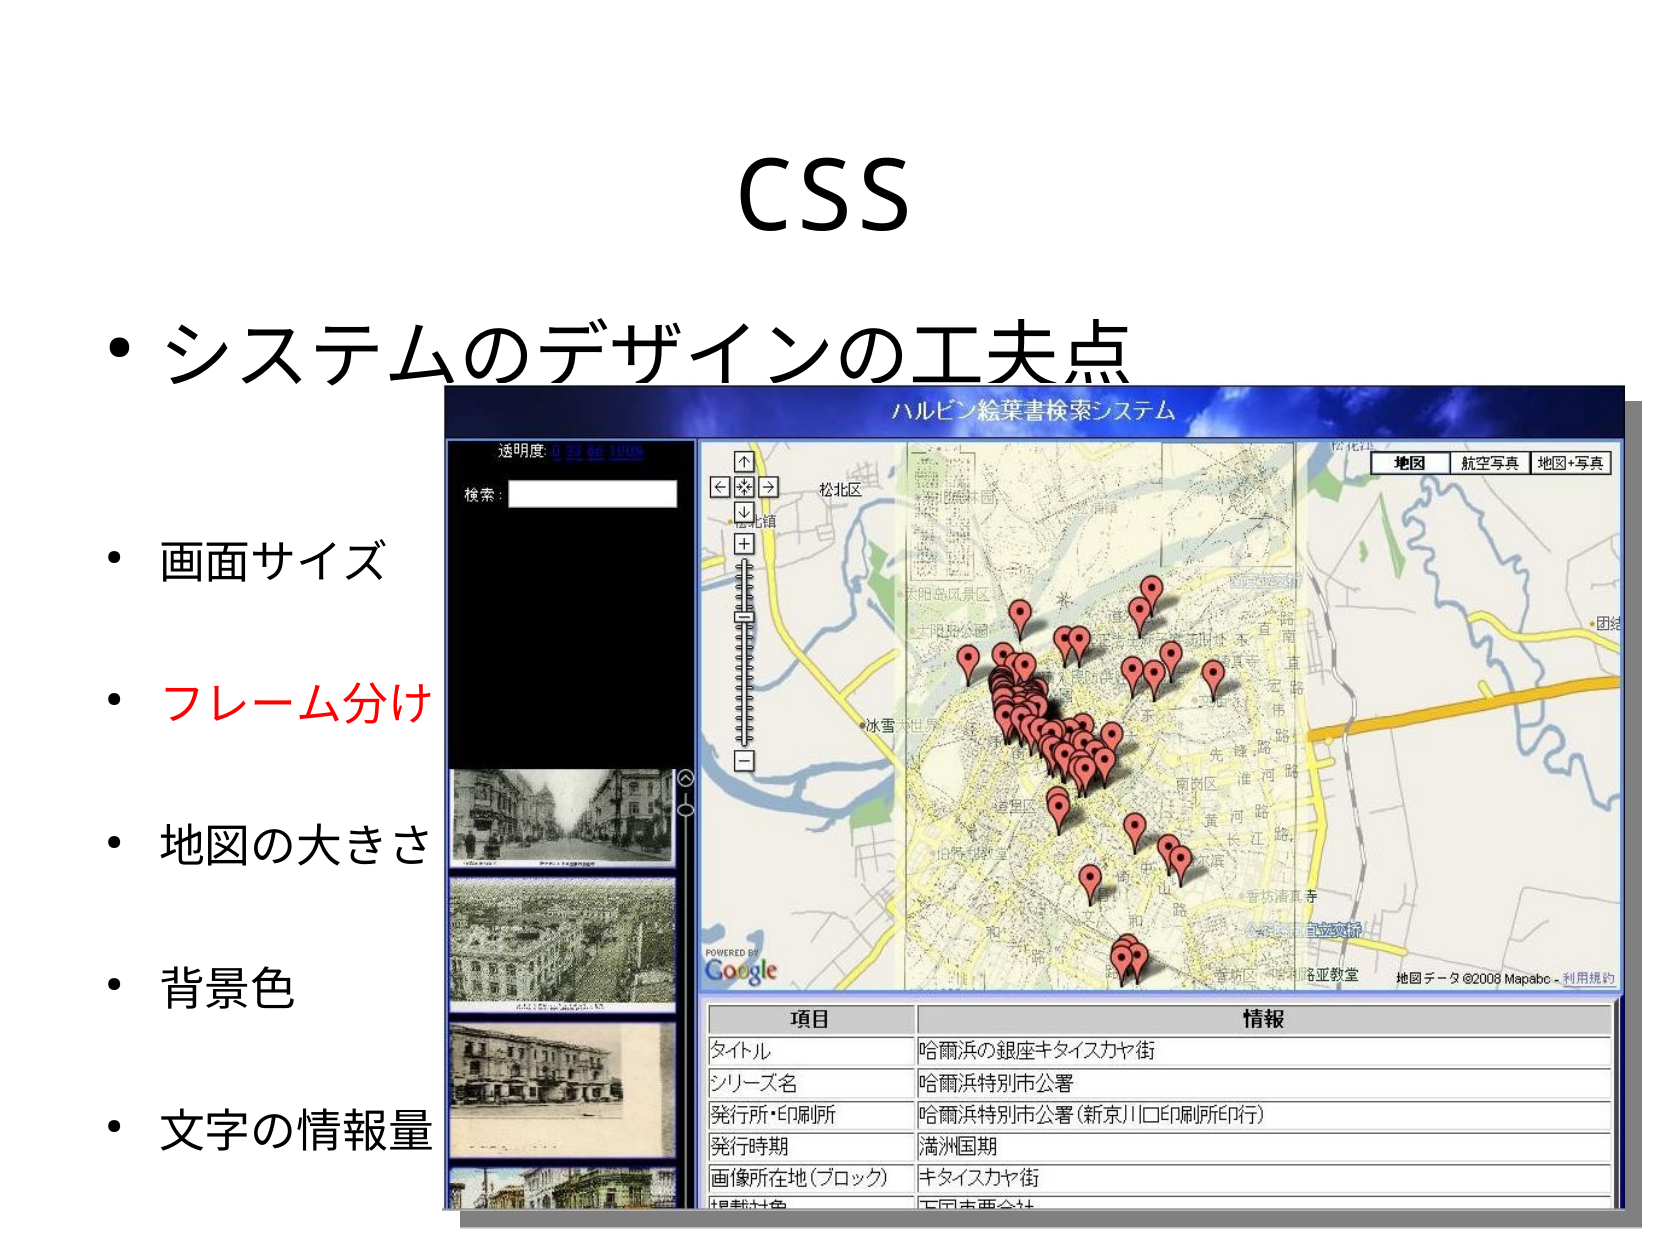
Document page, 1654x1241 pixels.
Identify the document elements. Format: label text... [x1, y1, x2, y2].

list システムのデザインの工夫点 画面サイズ フレーム分け 地図の大きさ 背景色 文字の情報量 [88, 295, 1470, 1133]
title CSS [118, 117, 1531, 266]
picture [442, 383, 1625, 1211]
